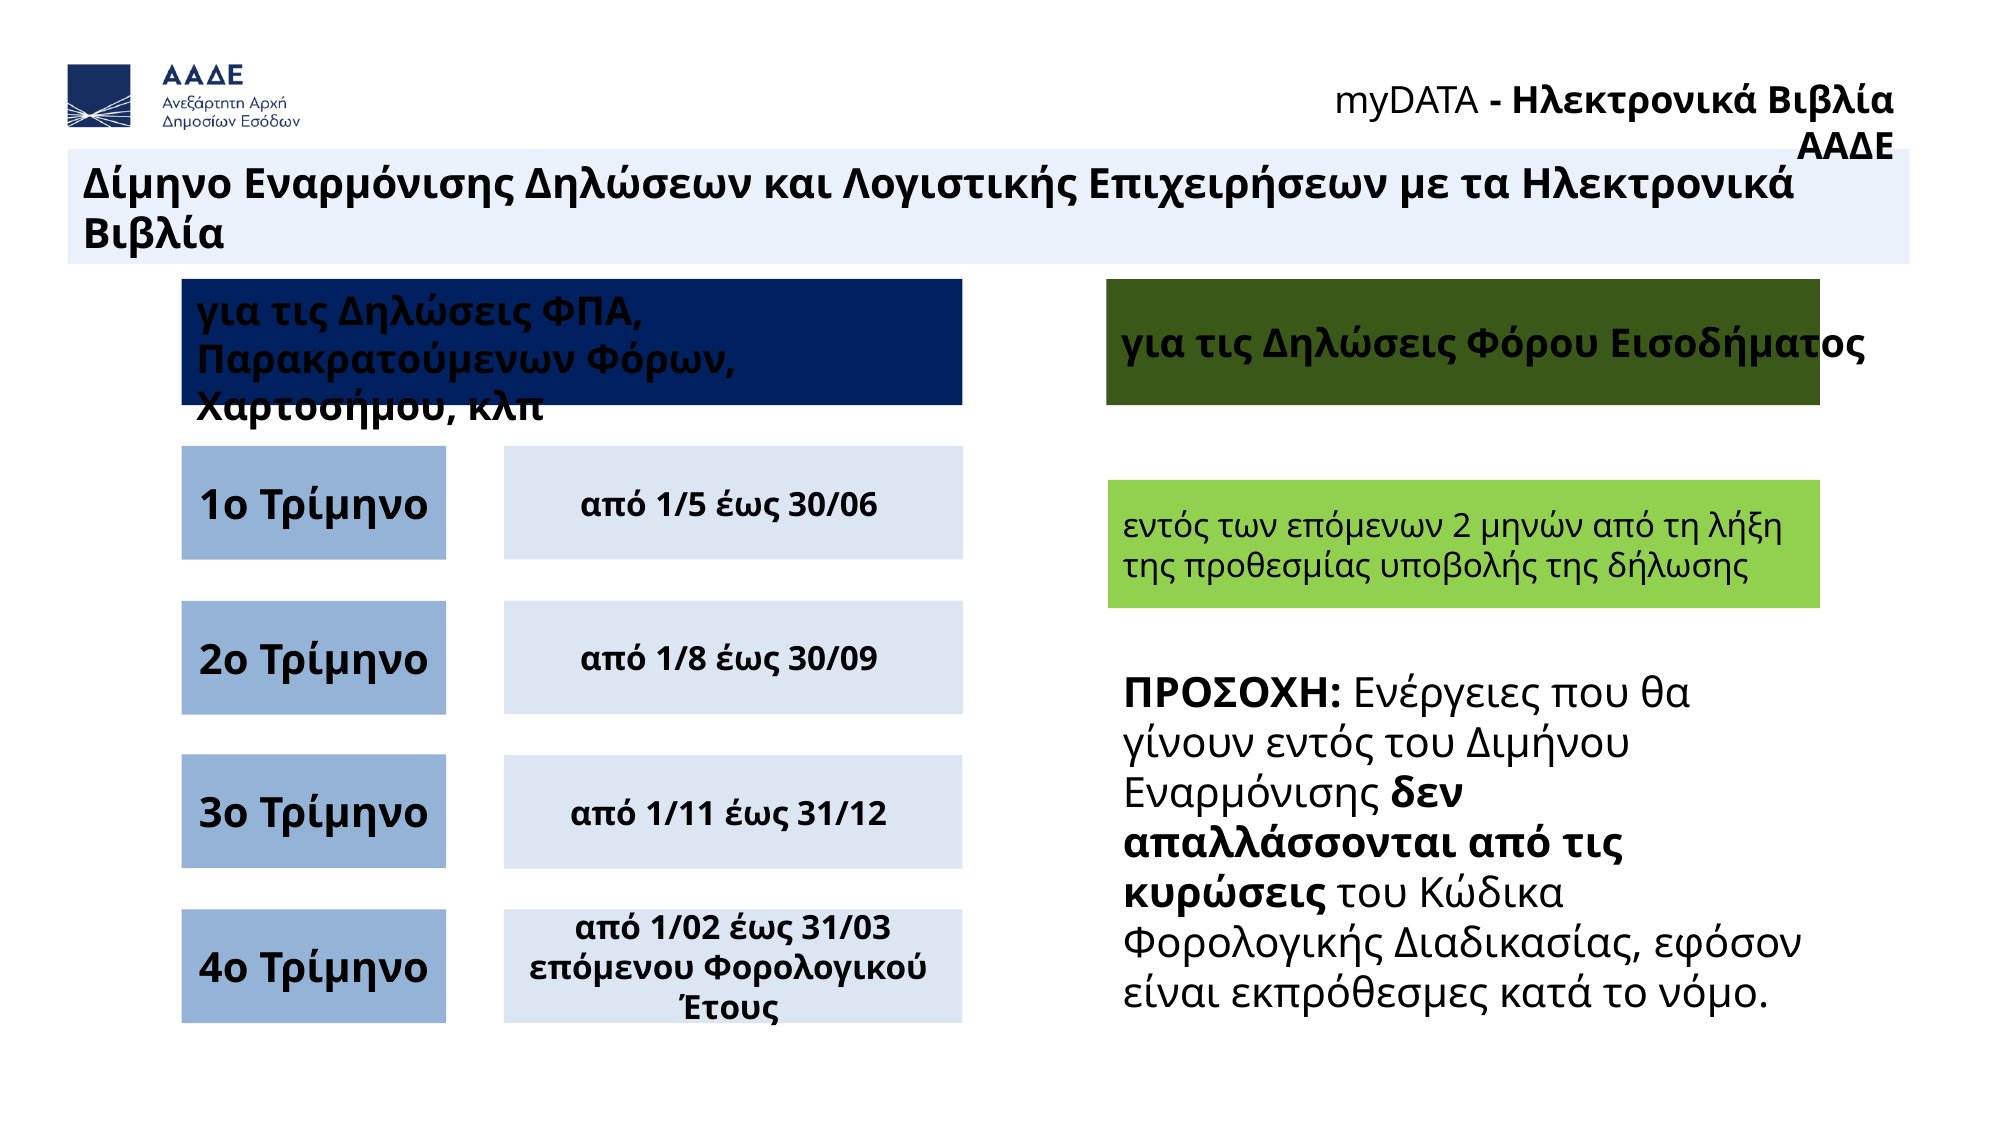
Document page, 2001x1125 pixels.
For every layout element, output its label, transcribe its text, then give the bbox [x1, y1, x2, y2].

text_box από 1/11 έως 31/12 [503, 755, 963, 869]
text_box 3ο Τρίμηνο [181, 754, 447, 869]
text_box 1ο Τρίμηνο [181, 445, 447, 560]
text_box εντός των επόμενων 2 μηνών από τη λήξη της προθεσμίας υποβολής της δήλωσης [1108, 479, 1820, 609]
text_box από 1/02 έως 31/03 επόμενου Φορολογικού Έτους [503, 909, 963, 1023]
text_box για τις Δηλώσεις Φόρου Εισοδήματος [1106, 279, 1820, 406]
picture [67, 64, 304, 130]
text_box ΠΡΟΣΟΧΗ: Ενέργειες που θα γίνουν εντός του Διμήνου Εναρμόνισης δεν απαλλάσσονται από τις κυρώσεις του Κώδικα Φορολογικής Διαδικασίας, εφόσον είναι εκπρόθεσμες κατά το νόμο. [1108, 658, 1820, 1024]
text_box myDATA - Ηλεκτρονικά Βιβλία ΑΑΔΕ [1271, 64, 1910, 175]
text_box 4ο Τρίμηνο [181, 909, 447, 1024]
text_box από 1/8 έως 30/09 [504, 600, 963, 715]
text_box από 1/5 έως 30/06 [504, 445, 963, 560]
text_box 2ο Τρίμηνο [181, 600, 447, 715]
text_box για τις Δηλώσεις ΦΠΑ, Παρακρατούμενων Φόρων, Χαρτοσήμου, κλπ [181, 278, 963, 406]
text_box Δίμηνο Εναρμόνισης Δηλώσεων και Λογιστικής Επιχειρήσεων με τα Ηλεκτρονικά Βιβλία [67, 148, 1910, 264]
